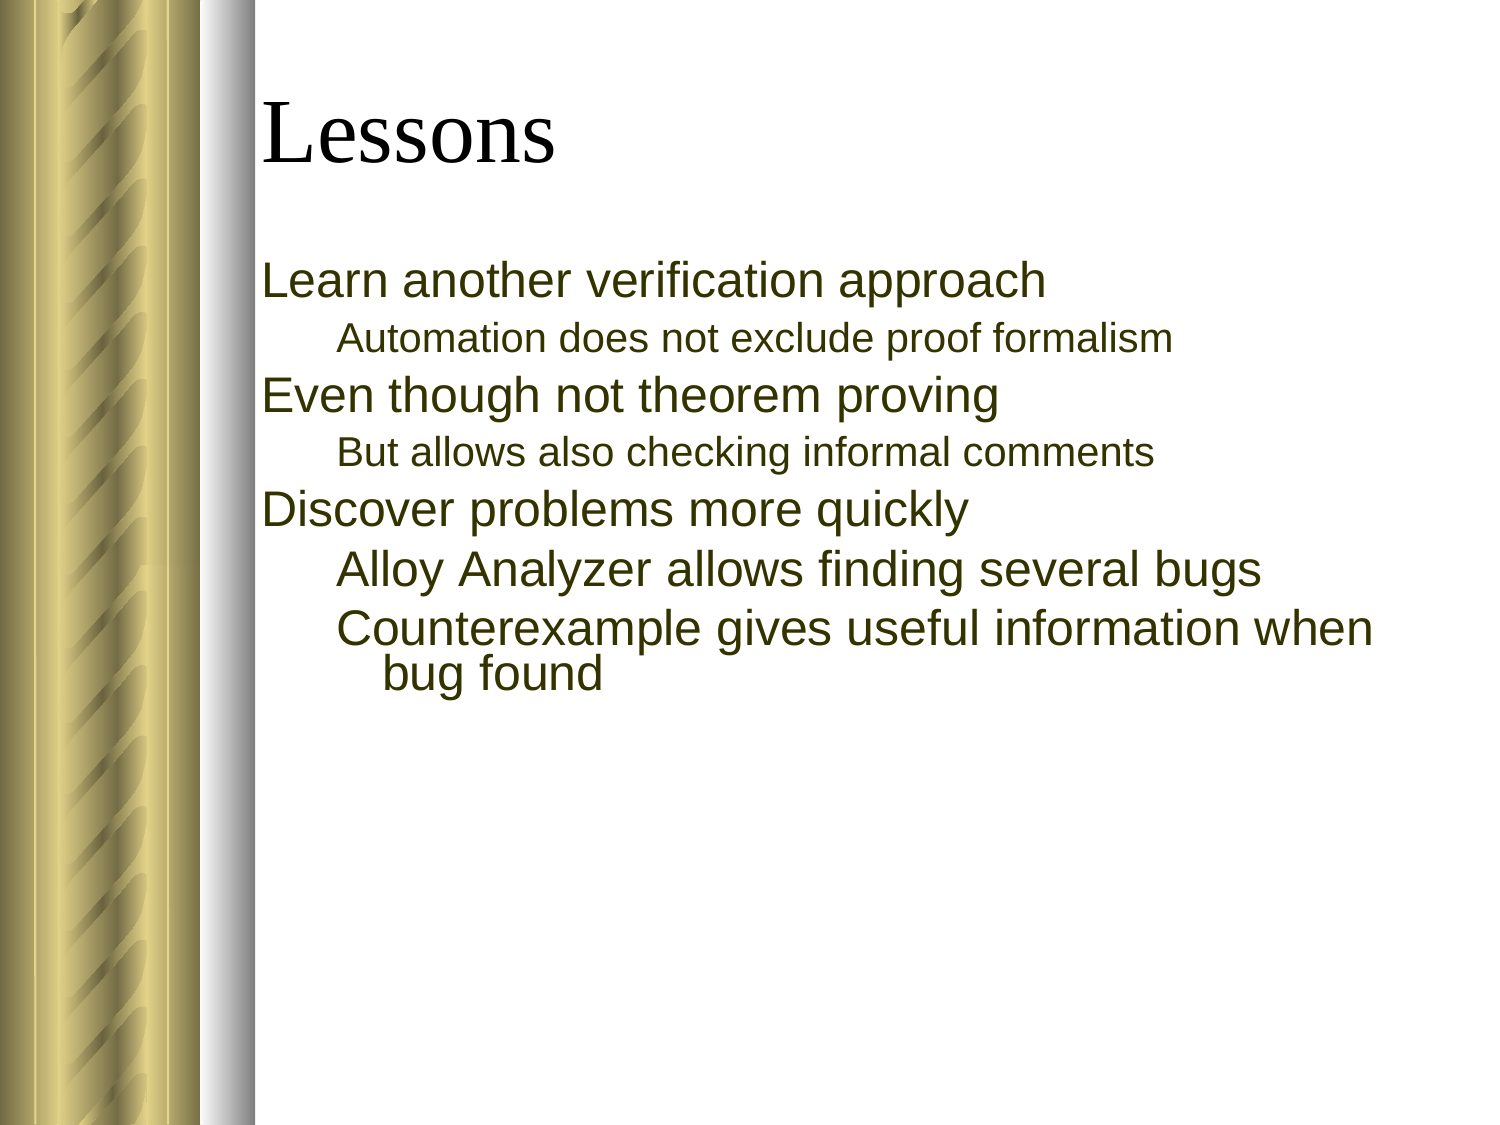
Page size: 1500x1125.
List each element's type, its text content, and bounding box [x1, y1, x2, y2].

list Learn another verification approach Automation does not exclude proof formalism Even though not theorem proving But allows also checking informal comments Discover problems more quickly Alloy Analyzer allows finding several bugs Counterexample gives useful information when bug found [246, 249, 1476, 1082]
title Lessons [246, 37, 1476, 225]
